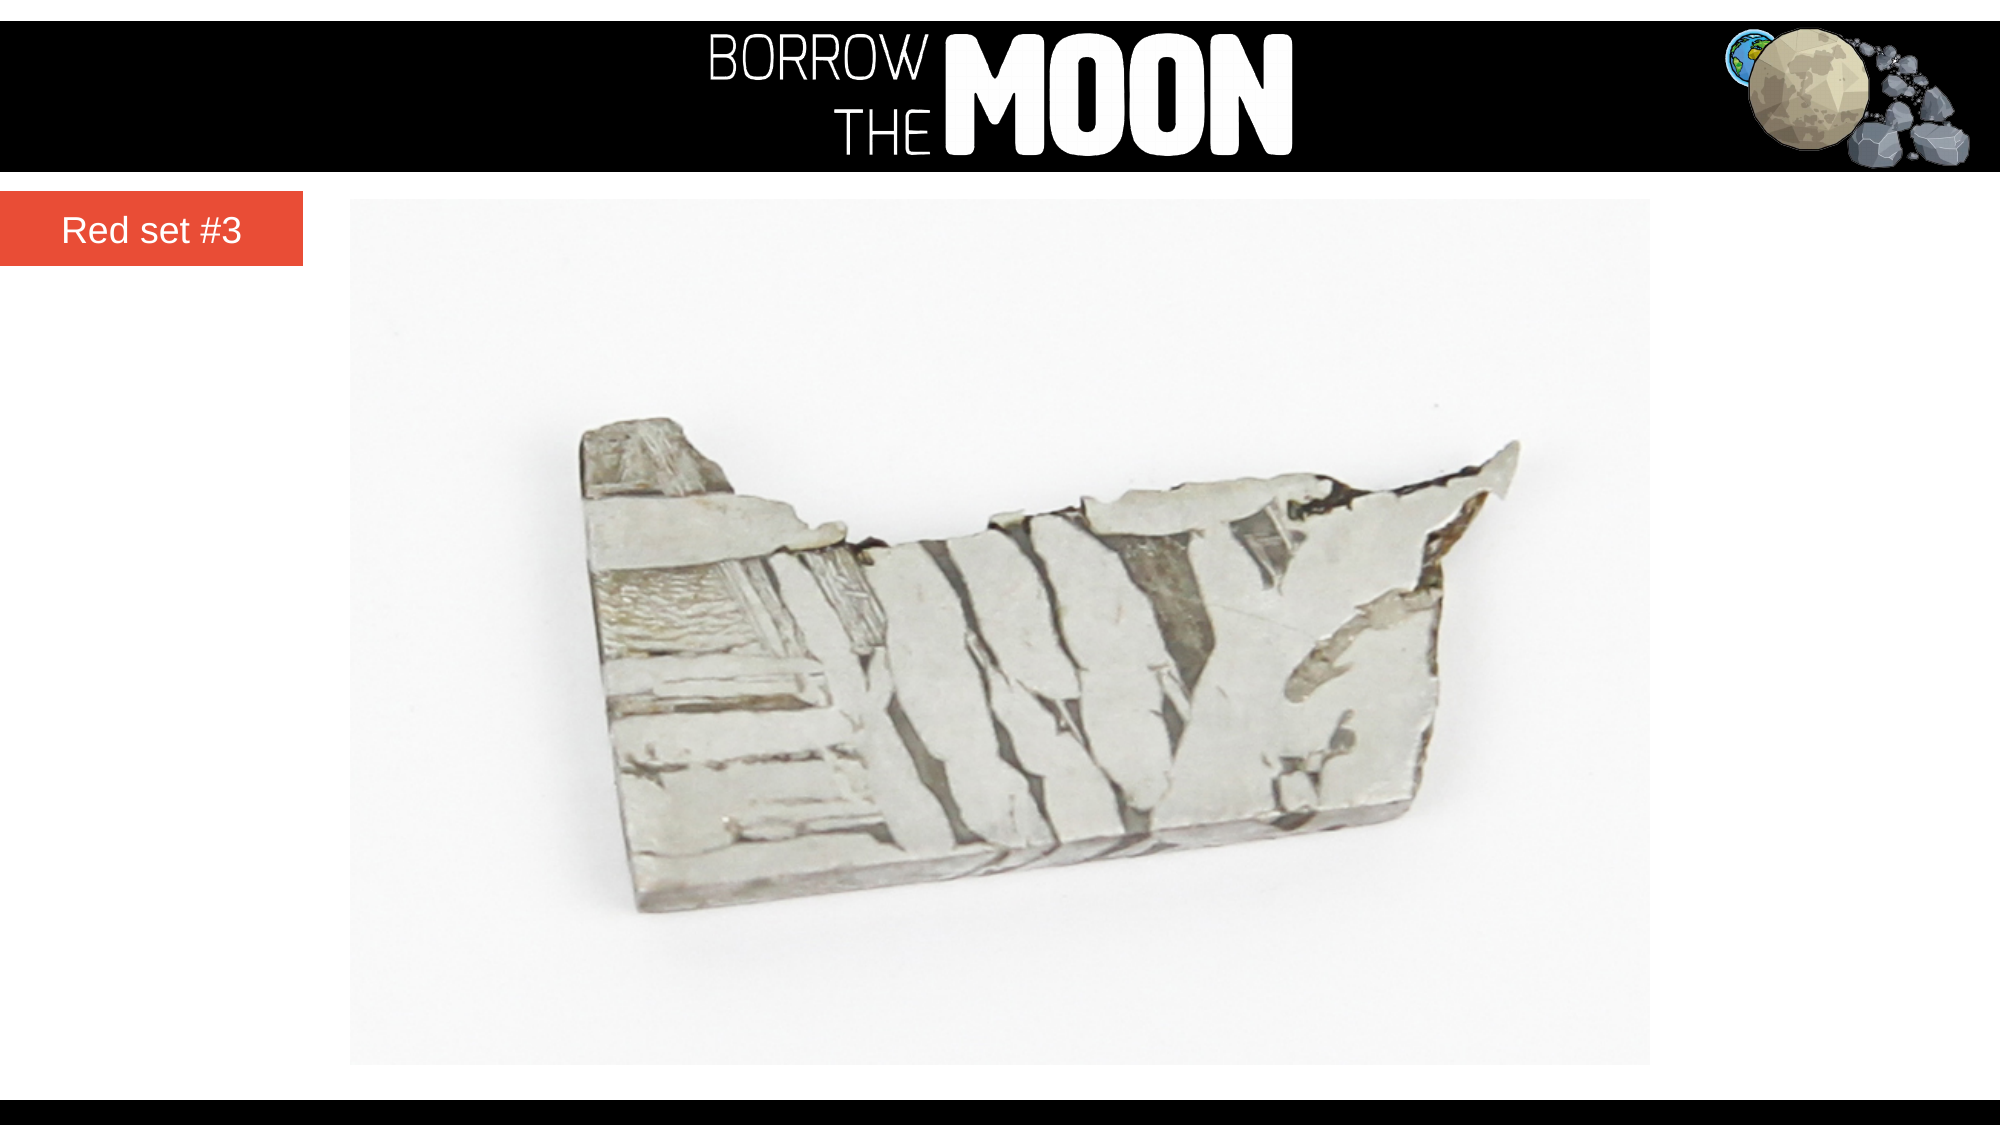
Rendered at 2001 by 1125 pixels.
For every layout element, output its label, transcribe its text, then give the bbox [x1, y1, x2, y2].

text_box Red set #3 [0, 191, 303, 266]
picture [350, 199, 1650, 1066]
